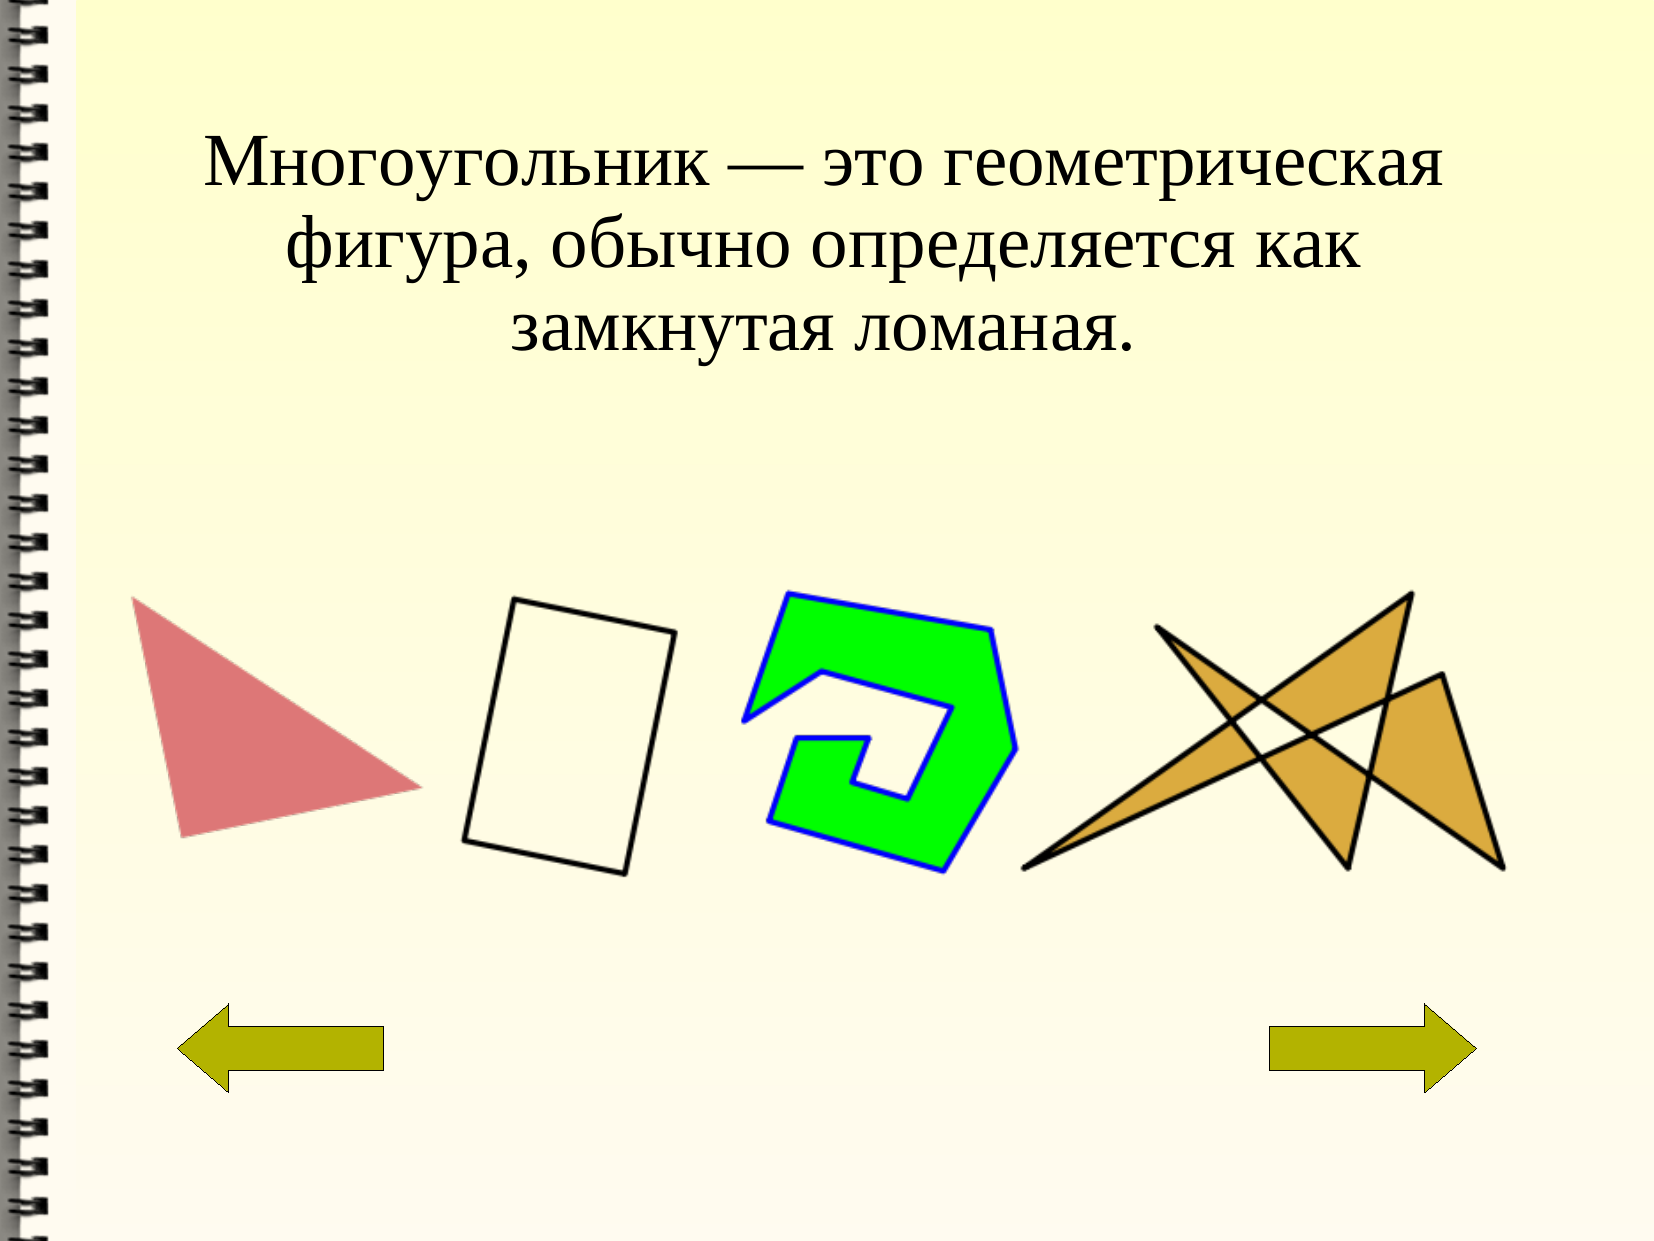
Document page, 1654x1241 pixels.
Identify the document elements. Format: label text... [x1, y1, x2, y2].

text_box [177, 1003, 384, 1093]
picture [121, 569, 1534, 902]
text_box [1269, 1003, 1477, 1093]
picture [0, 0, 1654, 1241]
title Многоугольник — это геометрическая фигура, обычно определяется как замкнутая ломаная. [118, 118, 1531, 368]
